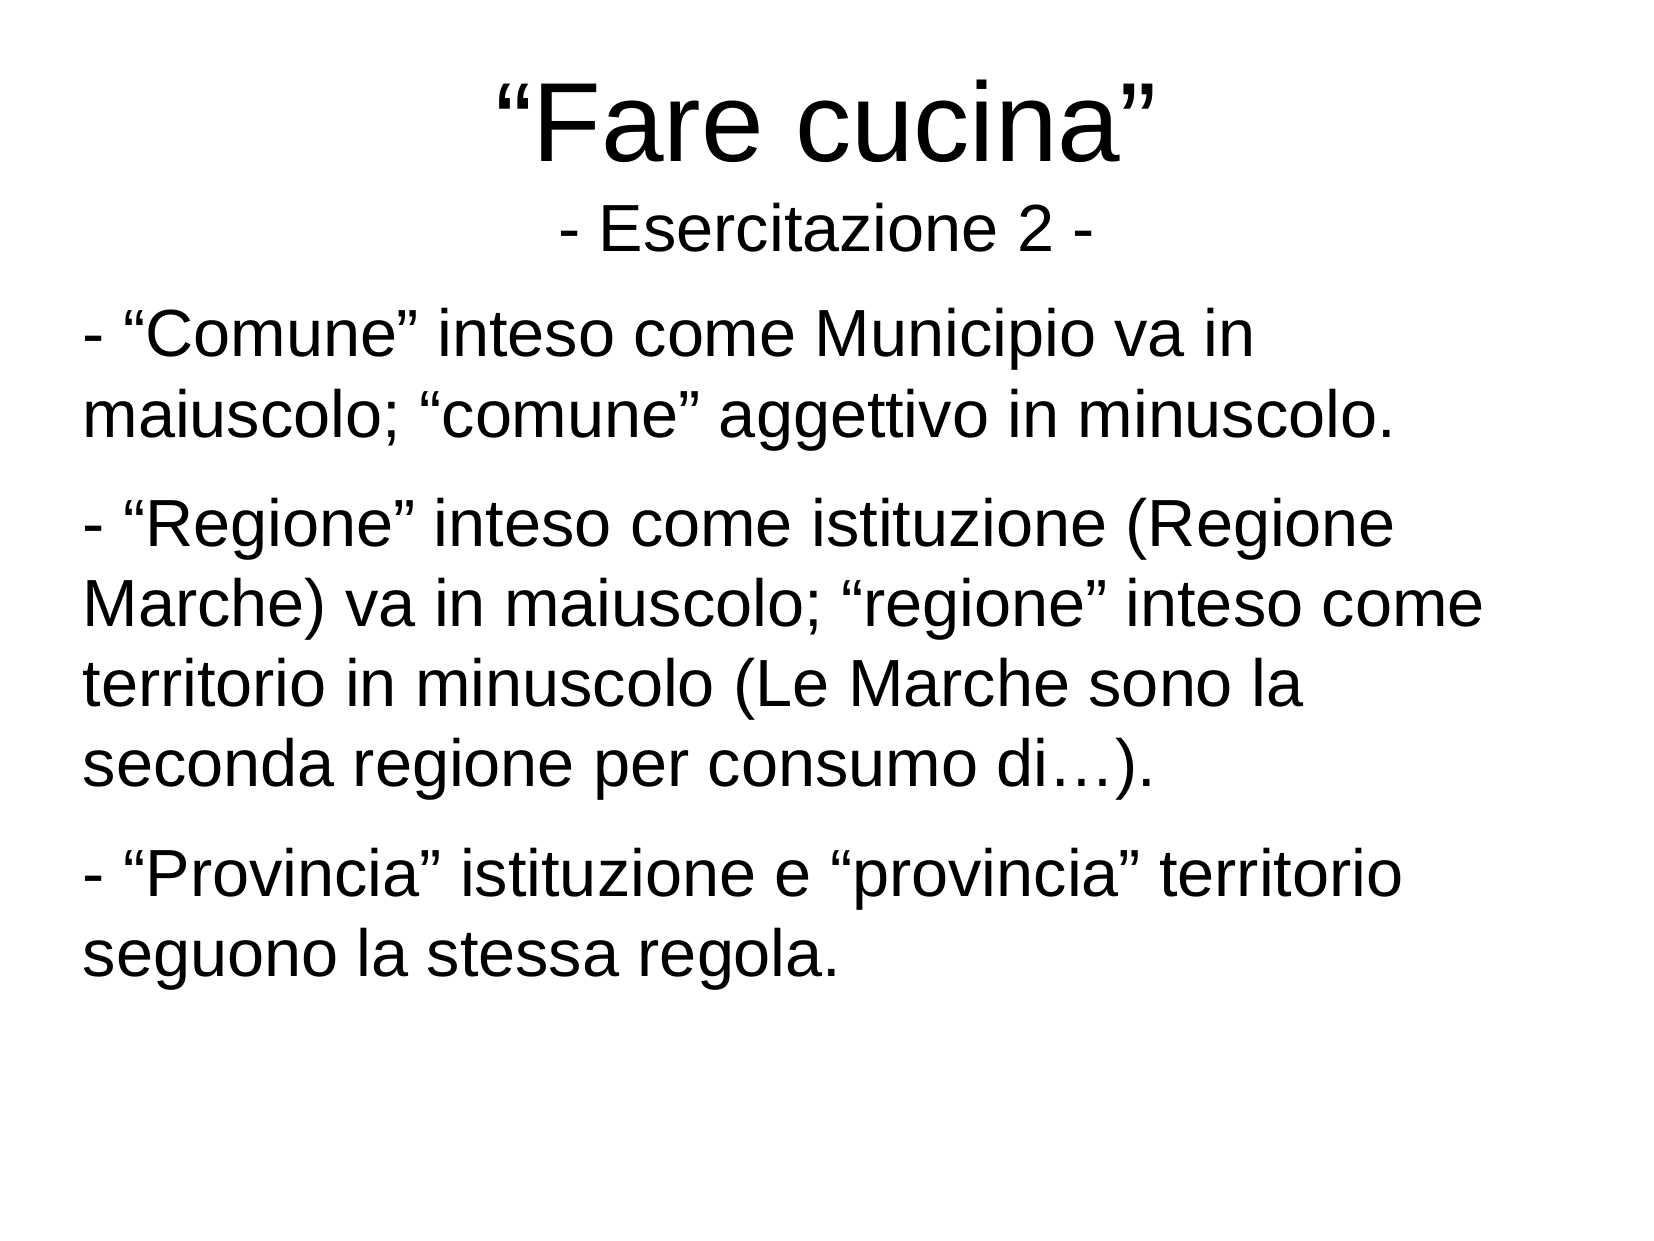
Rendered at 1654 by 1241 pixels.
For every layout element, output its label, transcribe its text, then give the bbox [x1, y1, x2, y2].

list - “Comune” inteso come Municipio va in maiuscolo; “comune” aggettivo in minuscolo. - “Regione” inteso come istituzione (Regione Marche) va in maiuscolo; “regione” inteso come territorio in minuscolo (Le Marche sono la seconda regione per consumo di…). - “Provincia” istituzione e “provincia” territorio seguono la stessa regola. [82, 290, 1571, 1109]
title “Fare cucina” - Esercitazione 2 - [82, 49, 1571, 257]
